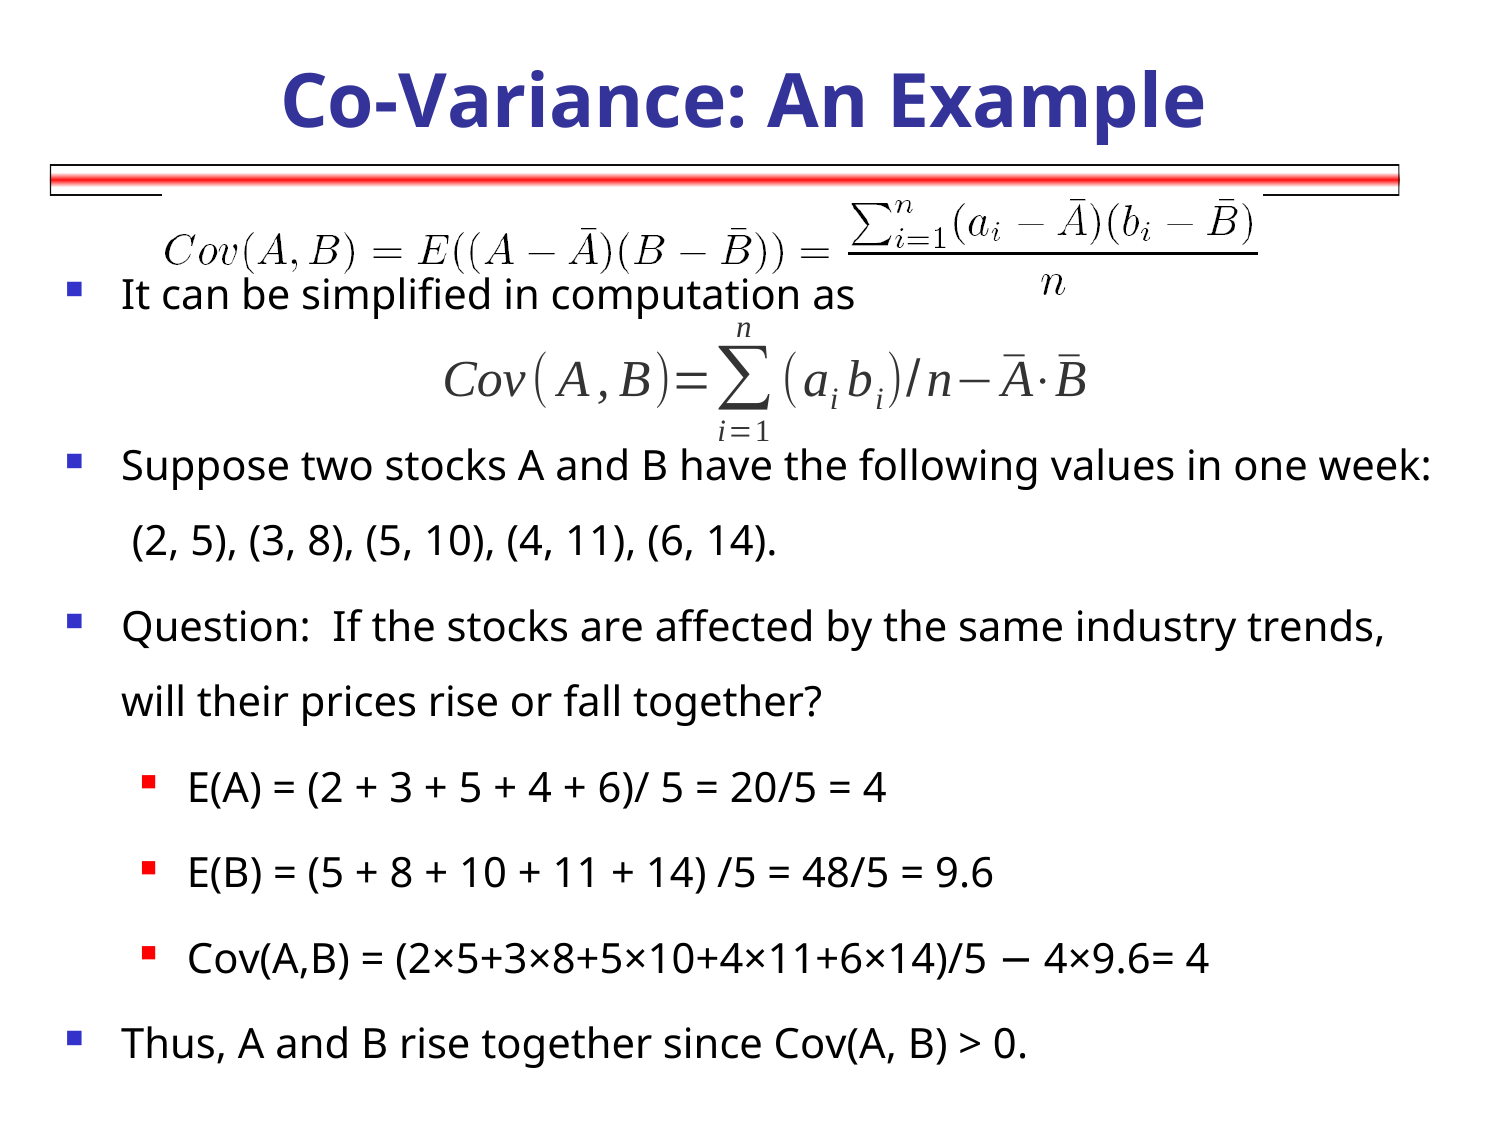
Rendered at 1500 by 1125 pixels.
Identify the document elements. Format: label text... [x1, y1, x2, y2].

chart [436, 309, 1094, 449]
list It can be simplified in computation as Suppose two stocks A and B have the following values in one week: (2, 5), (3, 8), (5, 10), (4, 11), (6, 14). Question: If the stocks are affected by the same industry trends, will their prices rise or fall together? E(A) = (2 + 3 + 5 + 4 + 6)/ 5 = 20/5 = 4 E(B) = (5 + 8 + 10 + 11 + 14) /5 = 48/5 = 9.6 Cov(A,B) = (2×5+3×8+5×10+4×11+6×14)/5 − 4×9.6= 4 Thus, A and B rise together since Cov(A, B) > 0. [50, 174, 1450, 1076]
title Co-Variance: An Example [24, 44, 1463, 150]
